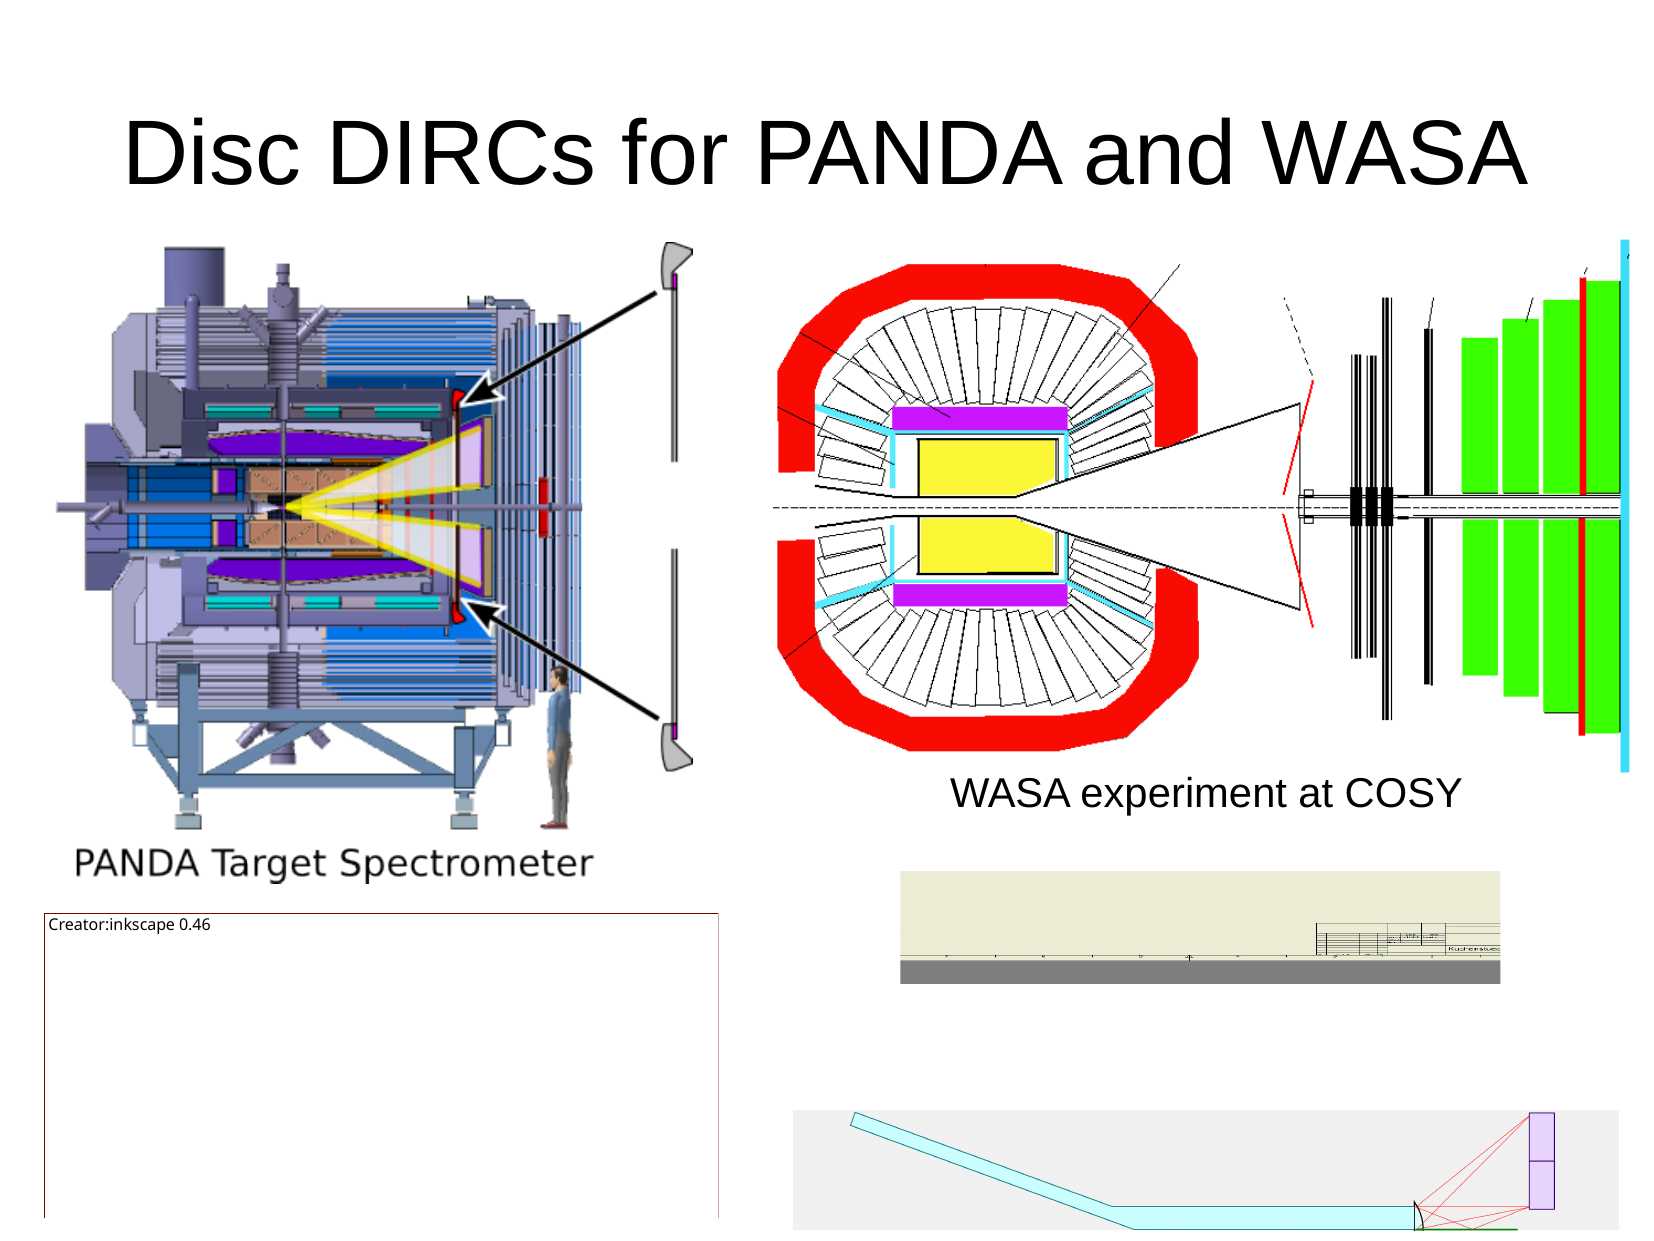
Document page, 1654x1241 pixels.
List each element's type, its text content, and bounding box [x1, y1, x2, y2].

text_box WASA experiment at COSY [935, 762, 1477, 829]
picture [773, 233, 1636, 777]
picture [793, 871, 1619, 1231]
title Disc DIRCs for PANDA and WASA [82, 56, 1571, 250]
picture [53, 242, 693, 884]
picture [43, 911, 719, 1218]
